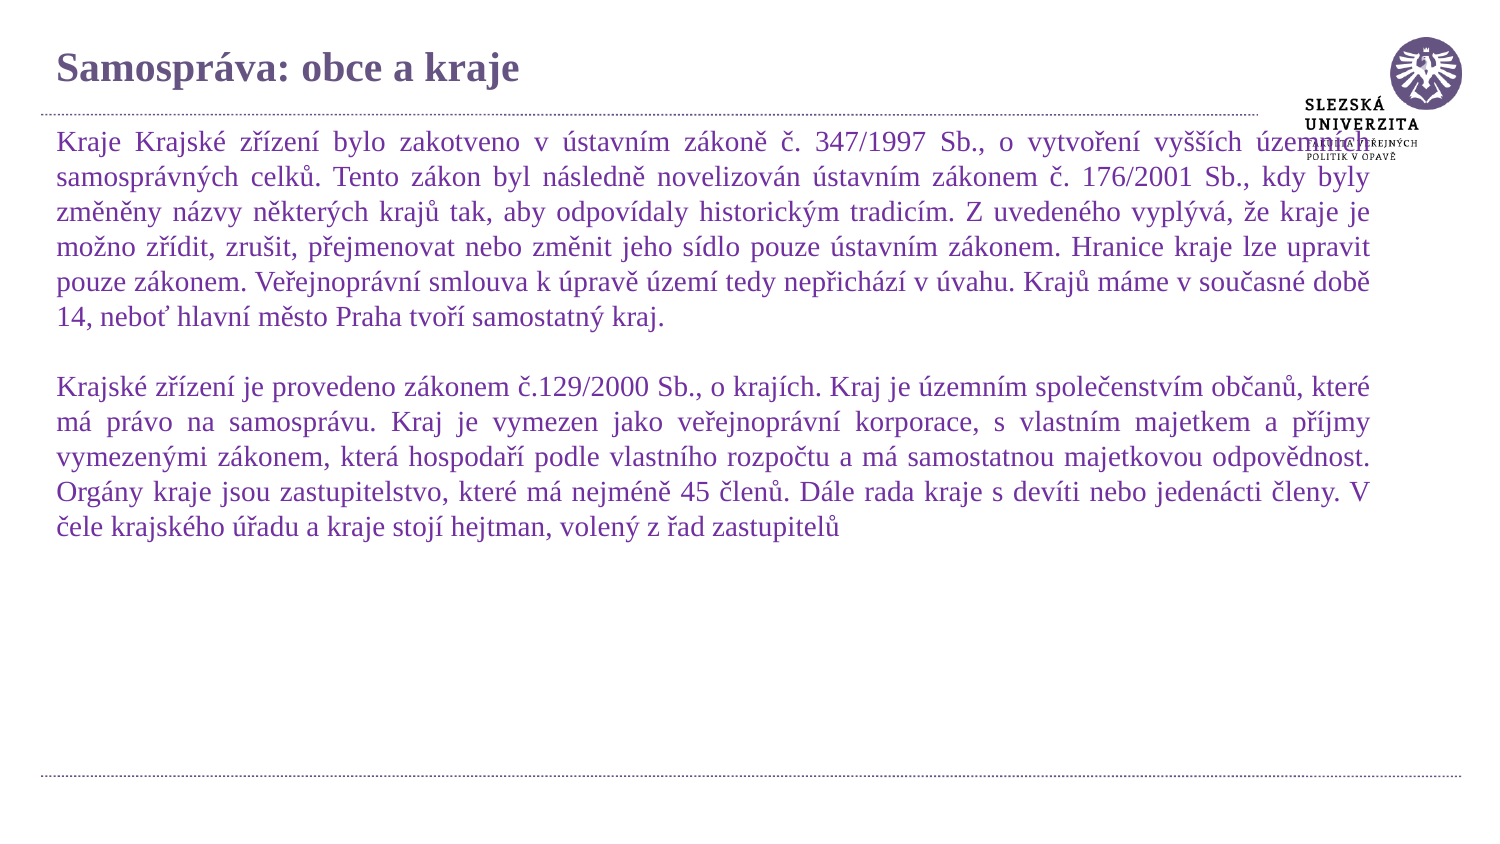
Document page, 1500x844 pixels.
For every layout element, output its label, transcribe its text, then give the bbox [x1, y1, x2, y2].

title Samospráva: obce a kraje [41, 32, 786, 115]
text_box Kraje Krajské zřízení bylo zakotveno v ústavním zákoně č. 347/1997 Sb., o vytvoření vyšších územních samosprávných celků. Tento zákon byl následně novelizován ústavním zákonem č. 176/2001 Sb., kdy byly změněny názvy některých krajů tak, aby odpovídaly historickým tradicím. Z uvedeného vyplývá, že kraje je možno zřídit, zrušit, přejmenovat nebo změnit jeho sídlo pouze ústavním zákonem. Hranice kraje lze upravit pouze zákonem. Veřejnoprávní smlouva k úpravě území tedy nepřichází v úvahu. Krajů máme v současné době 14, neboť hlavní město Praha tvoří samostatný kraj. Krajské zřízení je provedeno zákonem č.129/2000 Sb., o krajích. Kraj je územním společenstvím občanů, které má právo na samosprávu. Kraj je vymezen jako veřejnoprávní korporace, s vlastním majetkem a příjmy vymezenými zákonem, která hospodaří podle vlastního rozpočtu a má samostatnou majetkovou odpovědnost. Orgány kraje jsou zastupitelstvo, které má nejméně 45 členů. Dále rada kraje s devíti nebo jedenácti členy. V čele krajského úřadu a kraje stojí hejtman, volený z řad zastupitelů [41, 115, 1400, 555]
